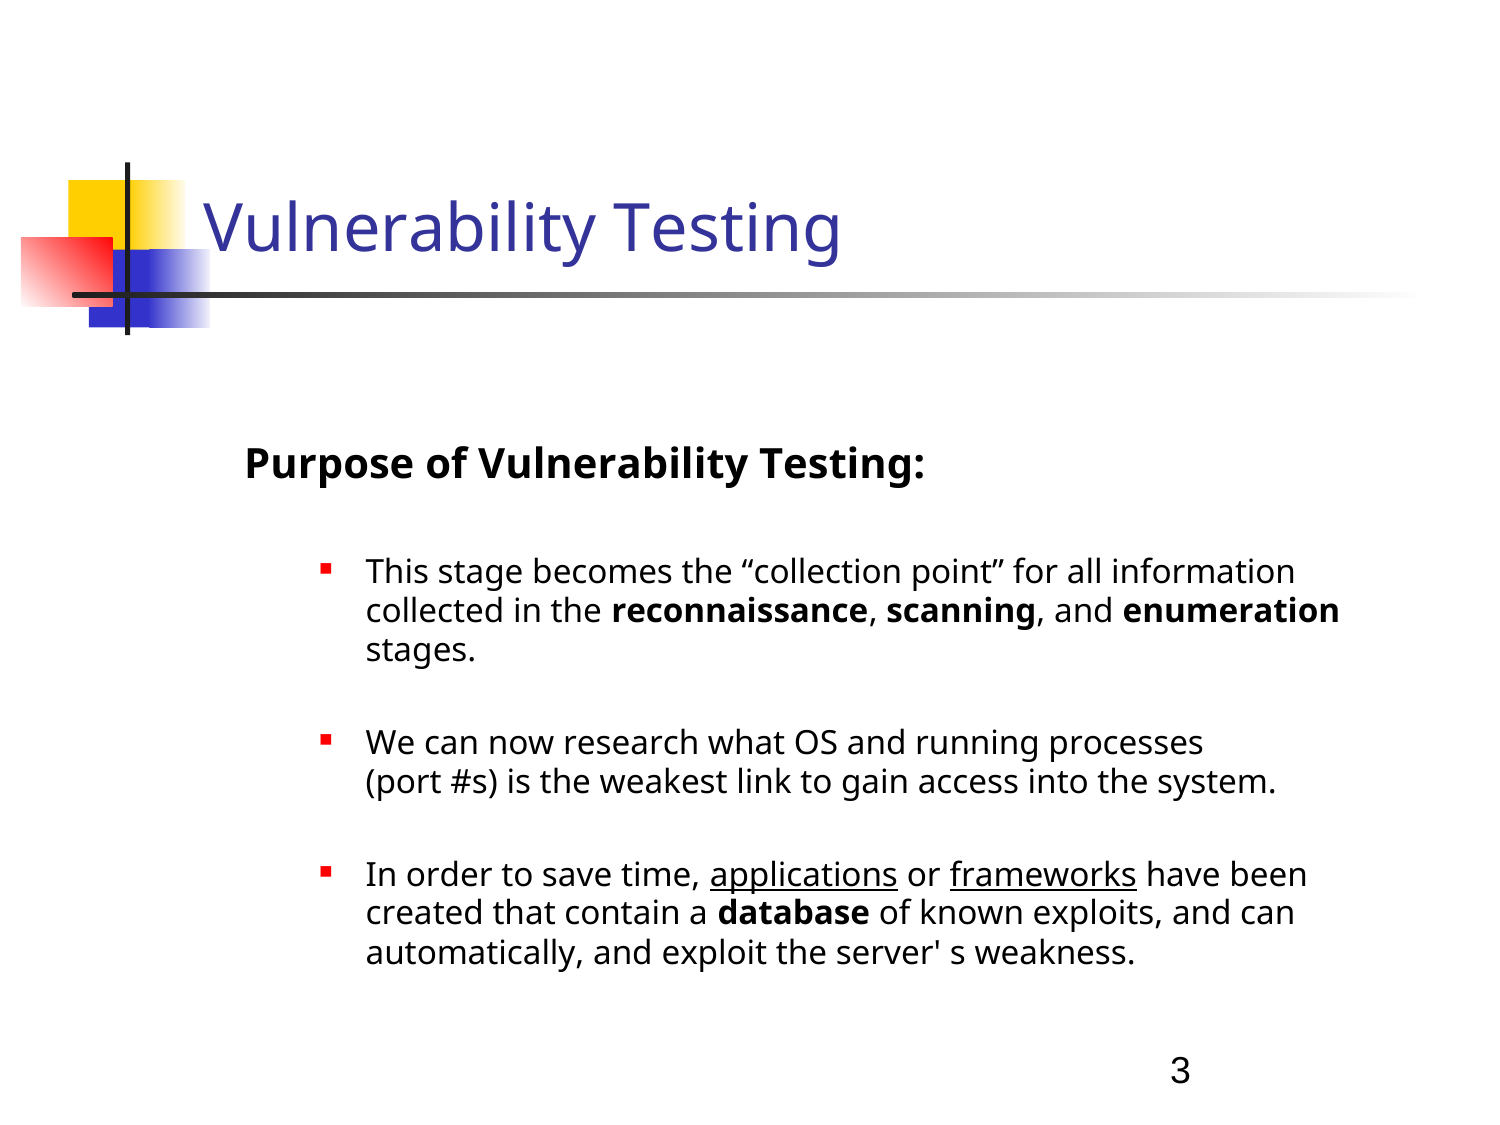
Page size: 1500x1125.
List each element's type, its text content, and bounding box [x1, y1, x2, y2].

list Purpose of Vulnerability Testing: This stage becomes the “collection point” for all information collected in the reconnaissance, scanning, and enumeration stages. We can now research what OS and running processes (port #s) is the weakest link to gain access into the system. In order to save time, applications or frameworks have been created that contain a database of known exploits, and can automatically, and exploit the server' s weakness. [229, 365, 1434, 1034]
title Vulnerability Testing [188, 35, 1468, 276]
